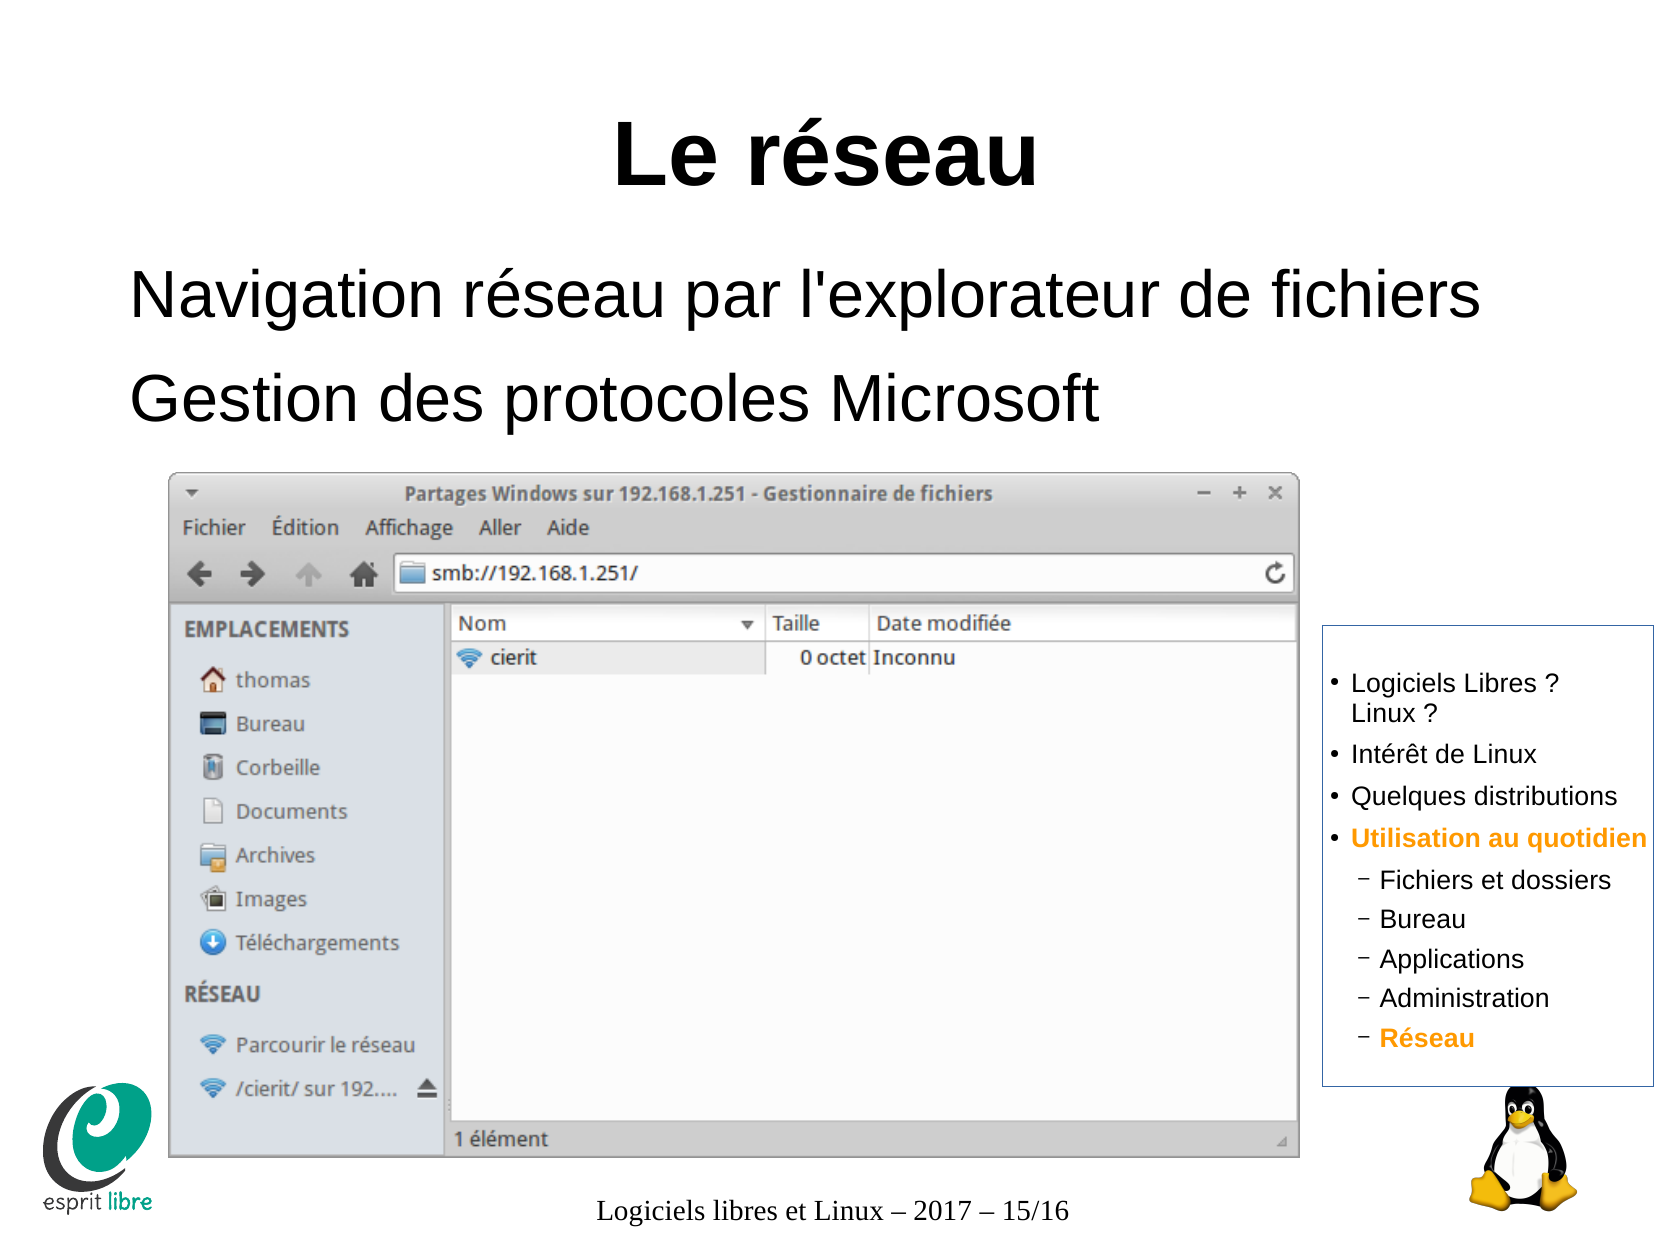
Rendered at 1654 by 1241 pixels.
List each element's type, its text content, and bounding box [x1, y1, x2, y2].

list Logiciels Libres ? Linux ? Intérêt de Linux Quelques distributions Utilisation au quotidien Fichiers et dossiers Bureau Applications Administration Réseau [1322, 625, 1654, 1087]
picture [168, 1069, 1300, 1158]
picture [1462, 1087, 1583, 1217]
title Le réseau [83, 49, 1572, 257]
list Navigation réseau par l'explorateur de fichiers Gestion des protocoles Microsoft [129, 256, 1536, 1069]
